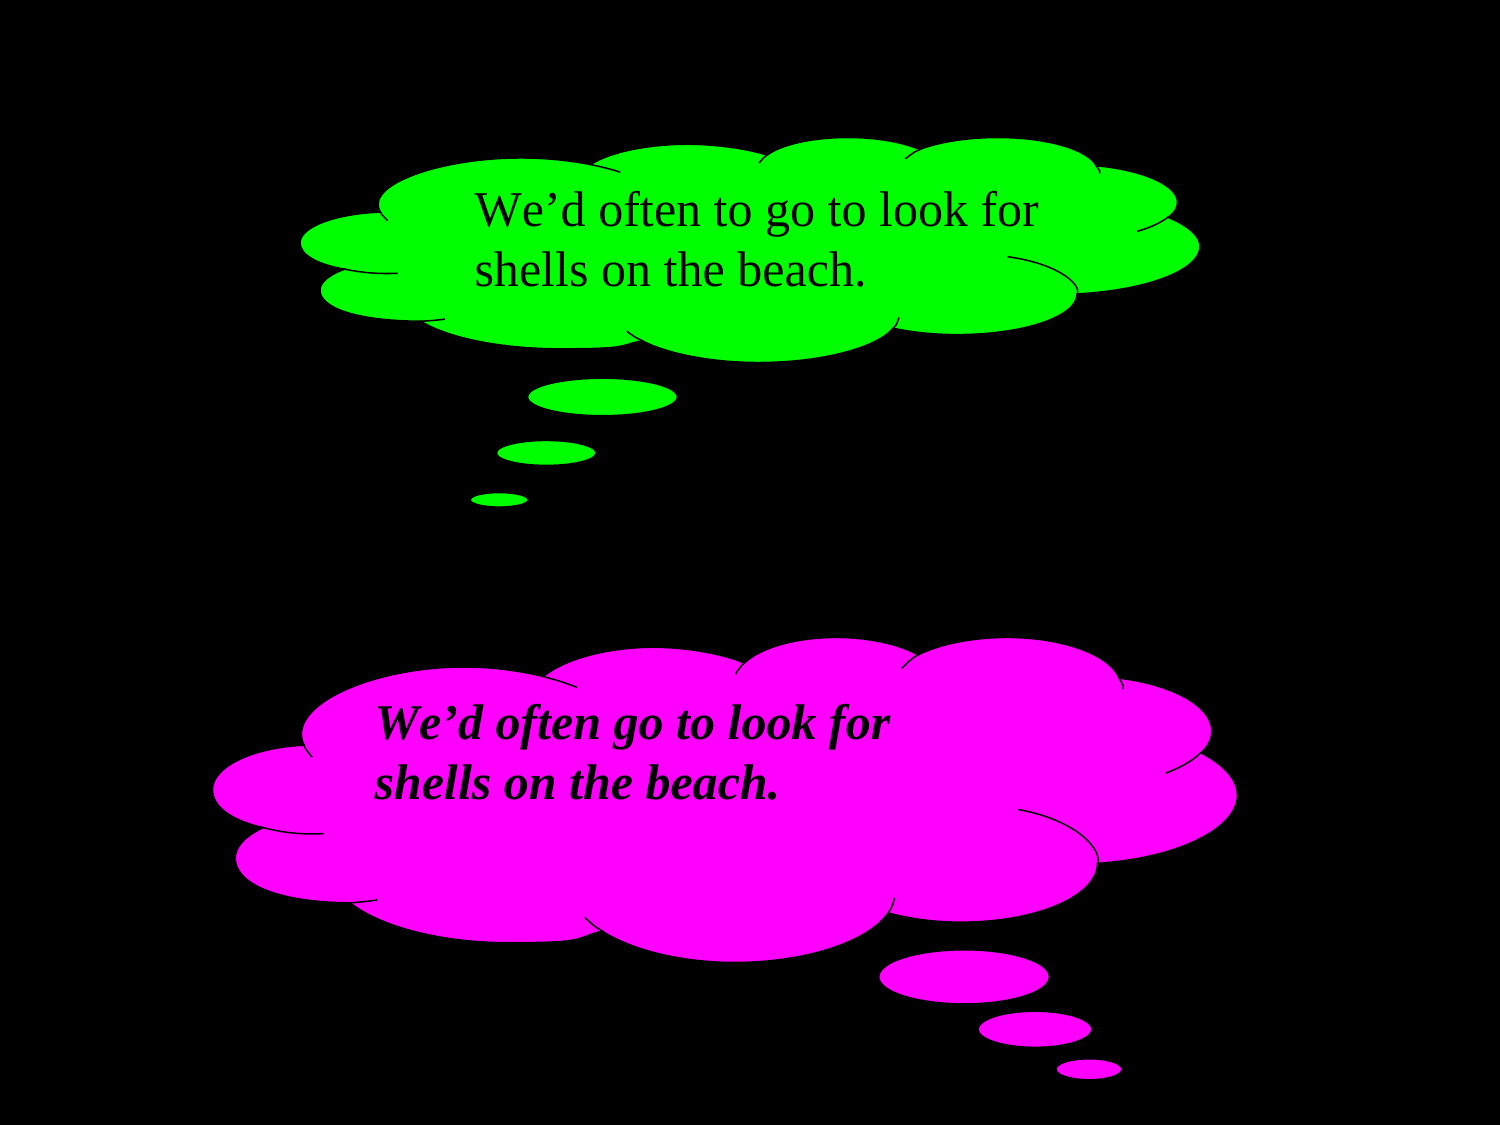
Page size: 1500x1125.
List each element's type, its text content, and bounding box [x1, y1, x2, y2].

text_box [1055, 1058, 1123, 1080]
text_box [212, 637, 1238, 963]
text_box [300, 137, 1201, 363]
text_box [878, 949, 1050, 1004]
text_box [527, 378, 678, 416]
text_box [496, 440, 597, 466]
text_box [470, 492, 529, 508]
text_box We’d often to go to look for shells on the beach. [459, 169, 1088, 305]
text_box [978, 1011, 1092, 1048]
text_box We’d often go to look for shells on the beach. [359, 681, 925, 818]
